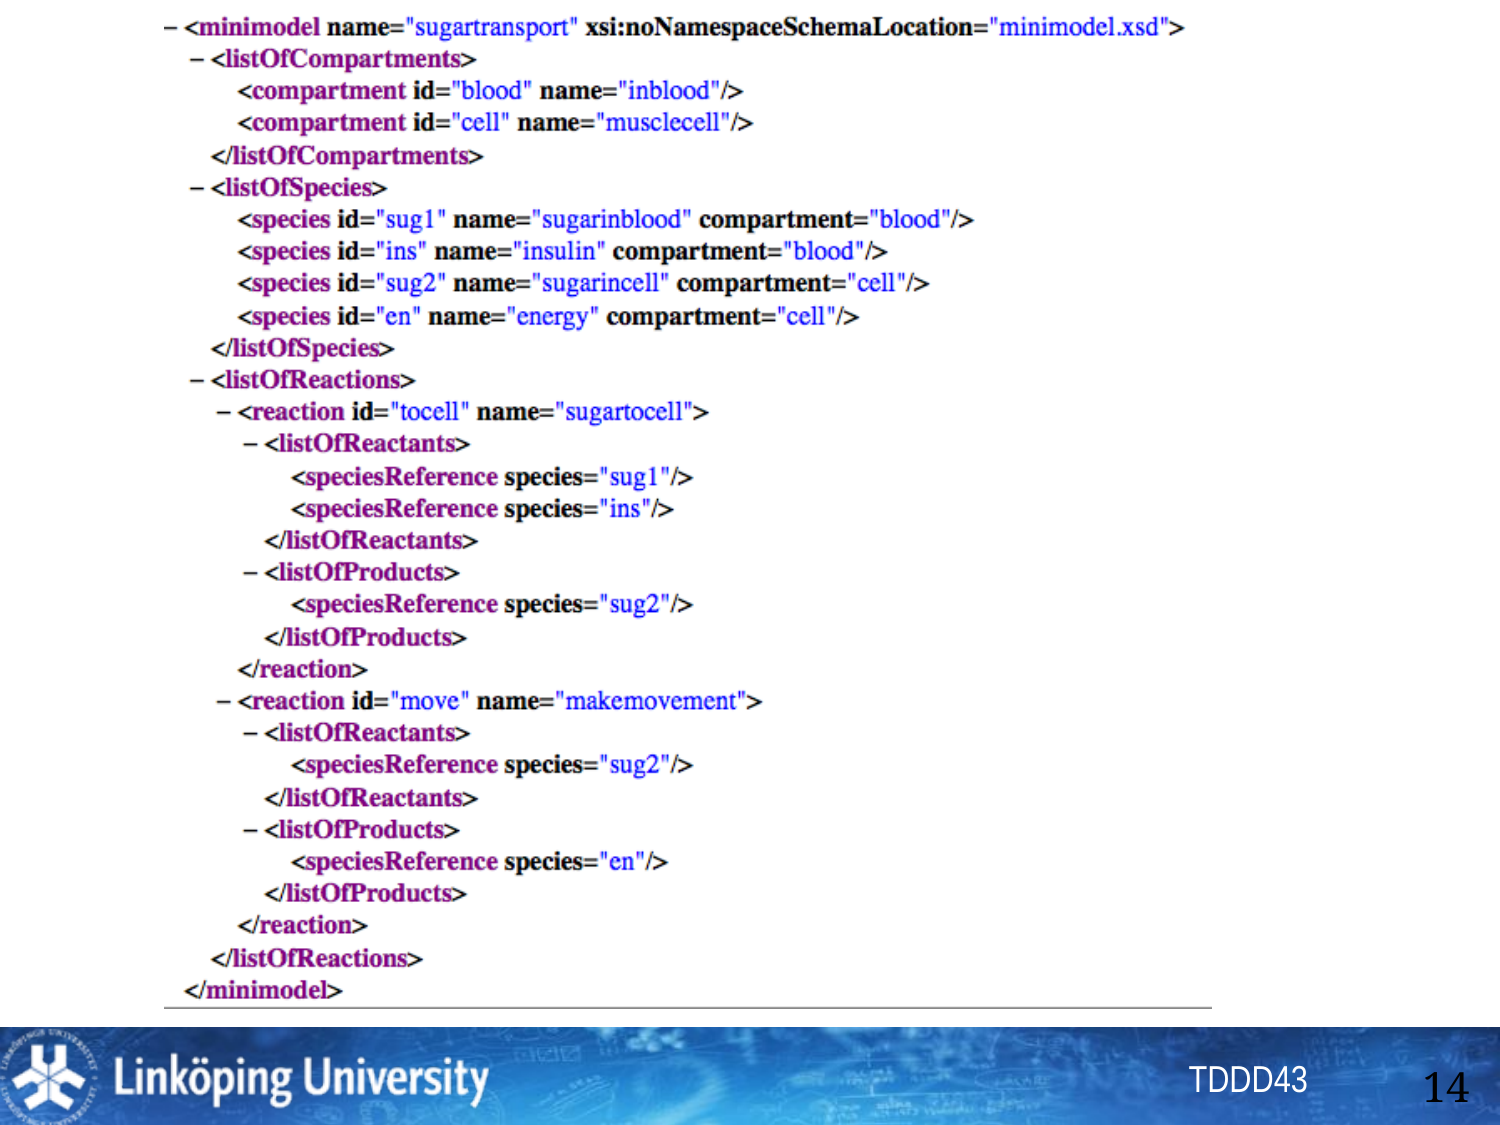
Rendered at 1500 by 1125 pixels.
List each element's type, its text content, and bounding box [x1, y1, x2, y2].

picture [164, 0, 1212, 1009]
picture [0, 1027, 1500, 1125]
text_box <number> [1407, 1053, 1500, 1114]
